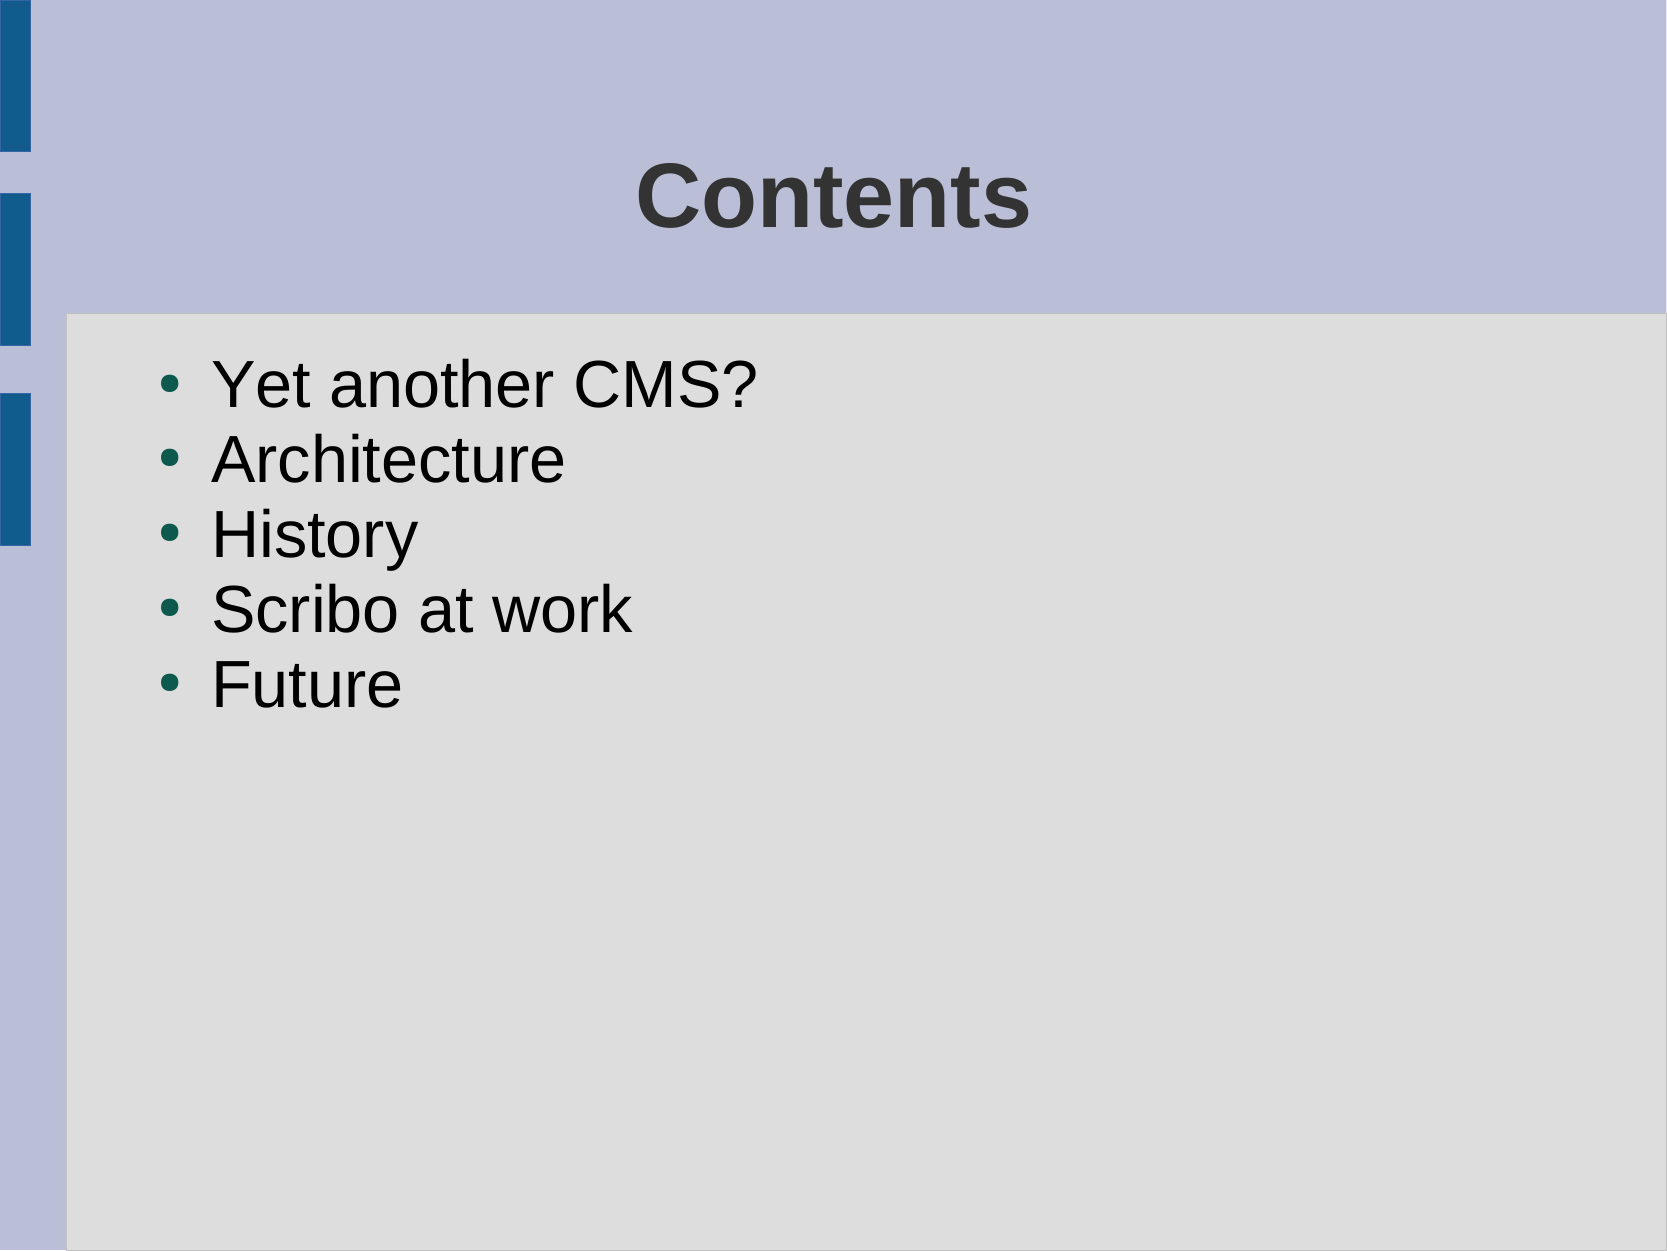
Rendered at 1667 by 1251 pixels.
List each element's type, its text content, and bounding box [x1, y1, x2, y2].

list Yet another CMS? Architecture History Scribo at work Future [122, 347, 1546, 1136]
title Contents [122, 91, 1546, 301]
